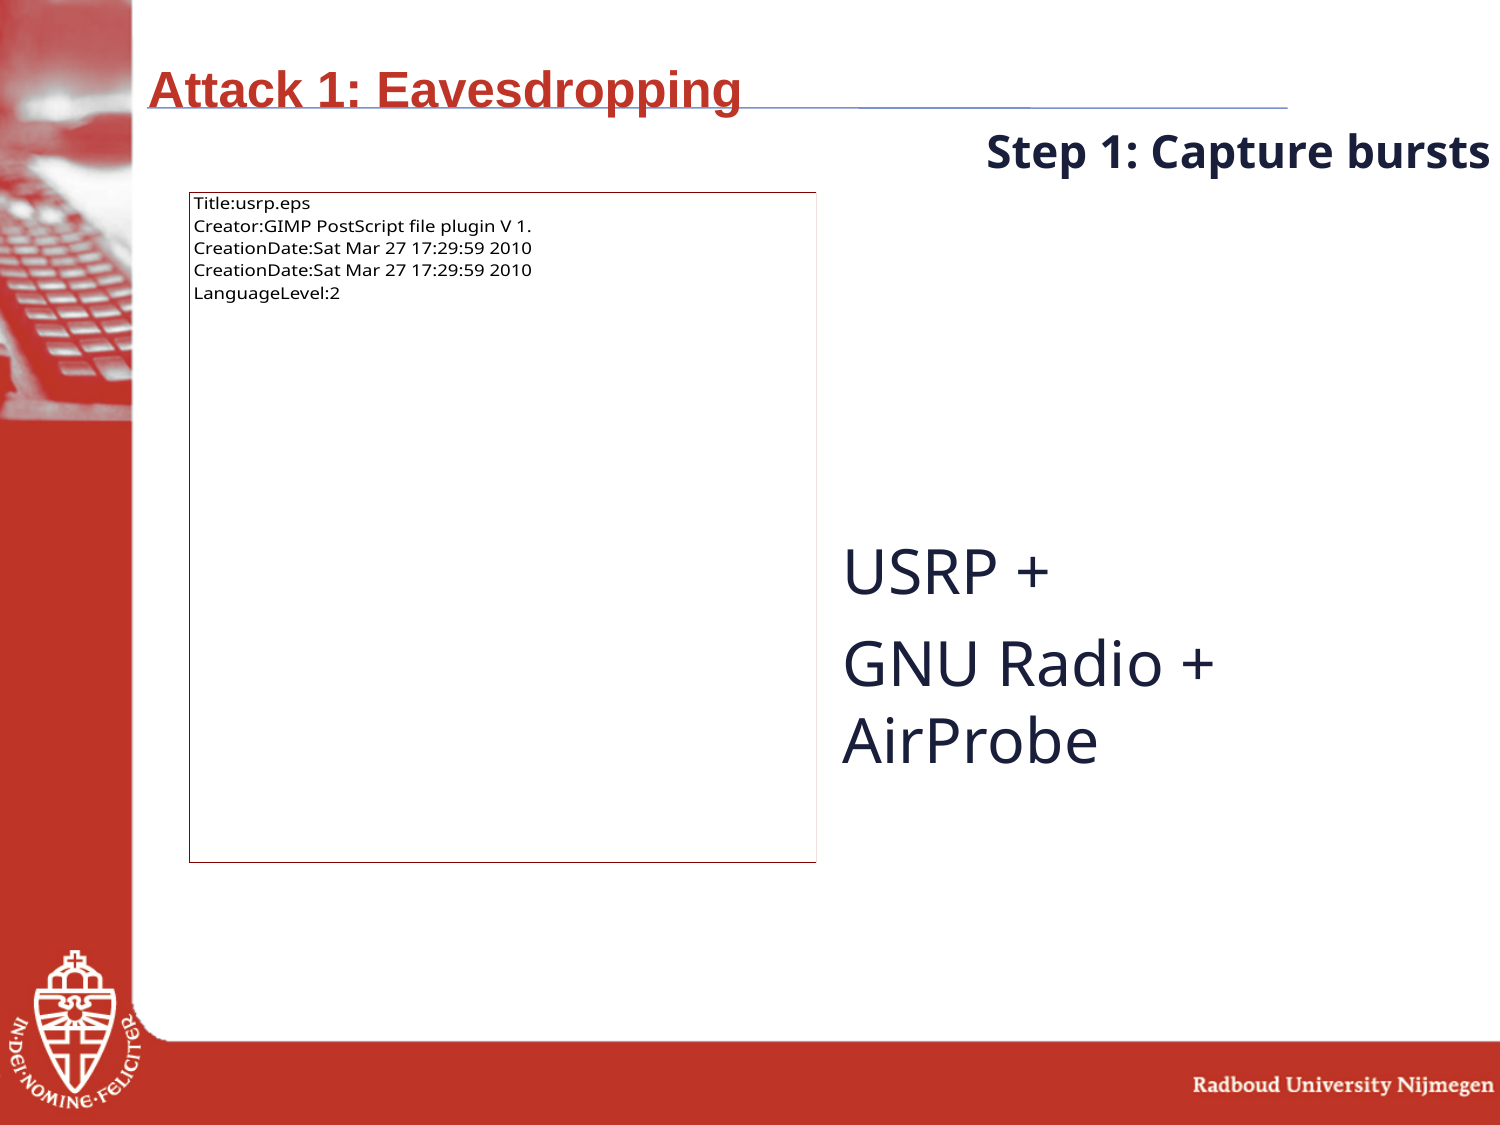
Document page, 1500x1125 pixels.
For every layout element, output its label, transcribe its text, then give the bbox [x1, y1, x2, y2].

picture [0, 0, 1500, 1125]
list USRP + GNU Radio + AirProbe [787, 525, 1388, 1013]
text_box Step 1: Capture bursts [406, 115, 1495, 178]
title Attack 1: Eavesdropping [147, 0, 1491, 122]
